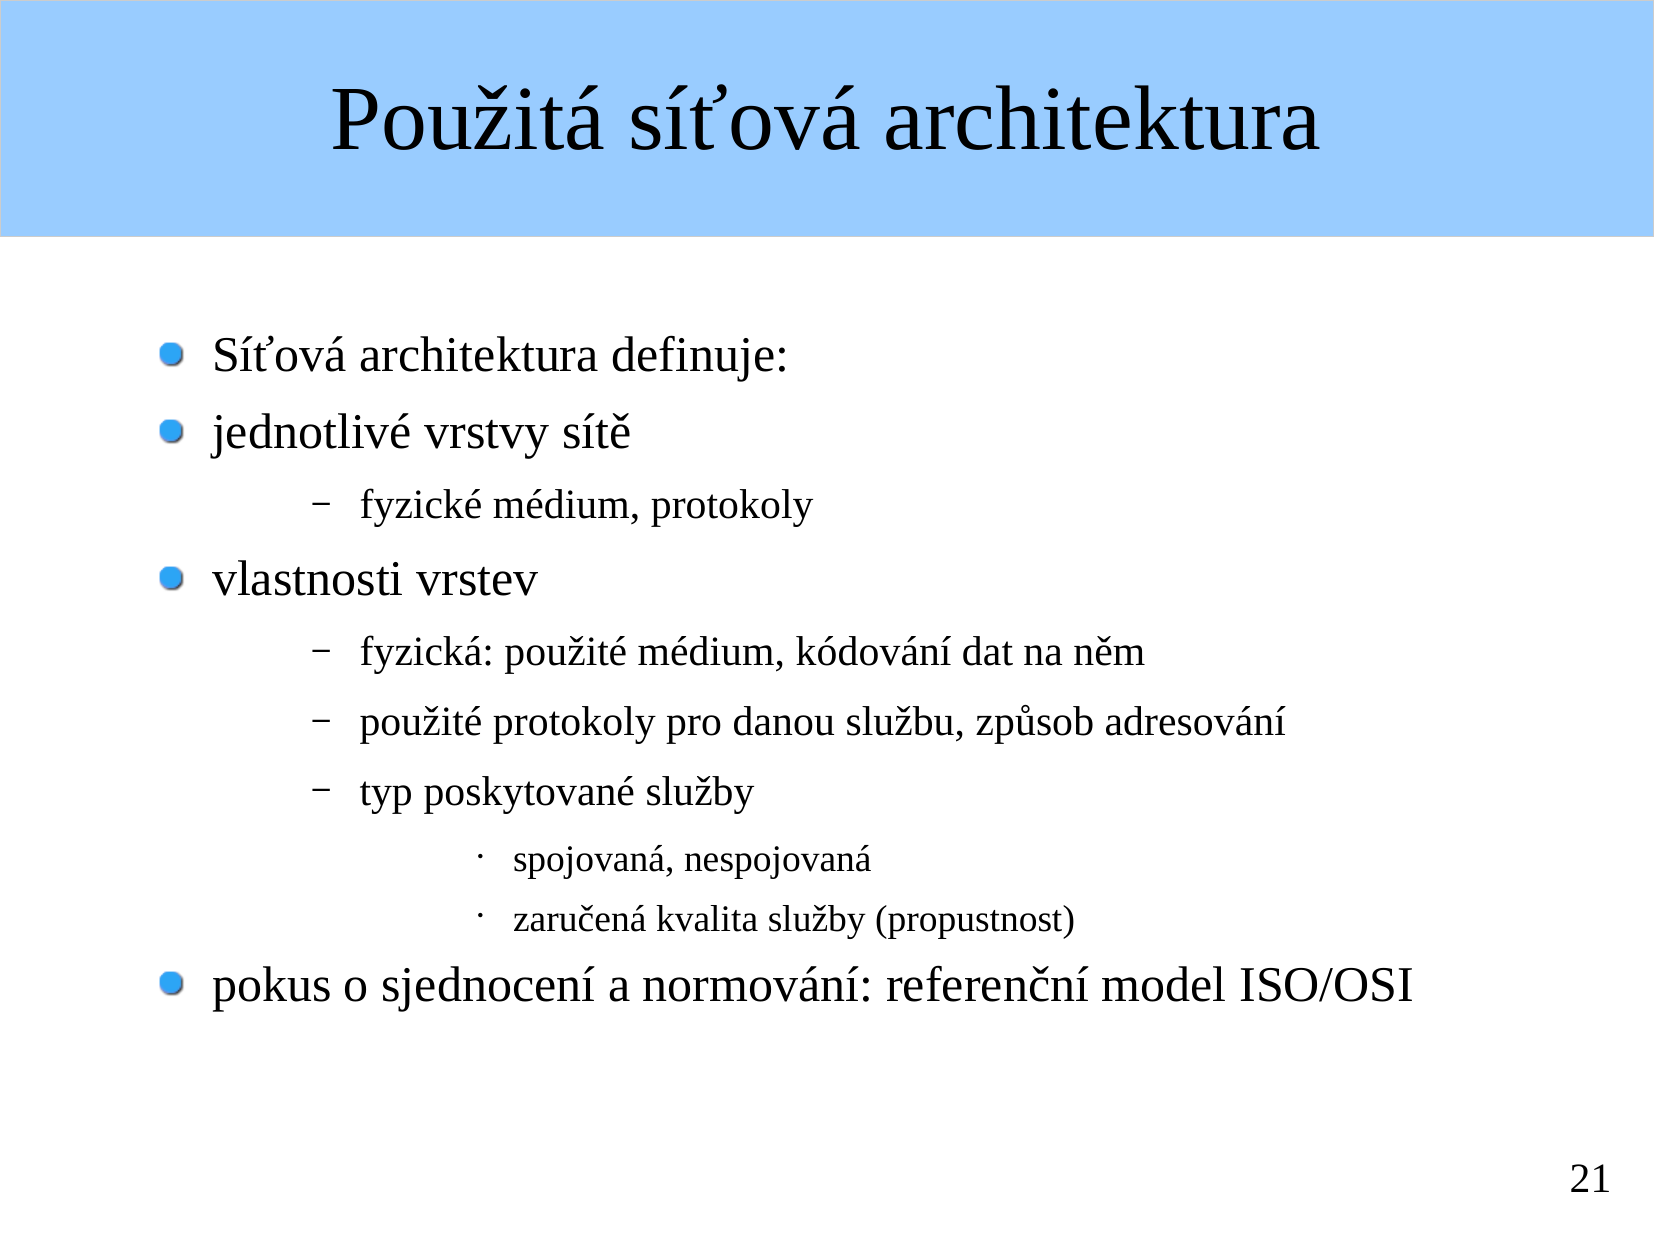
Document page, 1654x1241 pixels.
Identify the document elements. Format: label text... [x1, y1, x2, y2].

title Použitá síťová architektura [0, 0, 1654, 237]
list Síťová architektura definuje: jednotlivé vrstvy sítě fyzické médium, protokoly vlastnosti vrstev fyzická: použité médium, kódování dat na něm použité protokoly pro danou službu, způsob adresování typ poskytované služby spojovaná, nespojovaná zaručená kvalita služby (propustnost) pokus o sjednocení a normování: referenční model ISO/OSI [123, 327, 1536, 1211]
